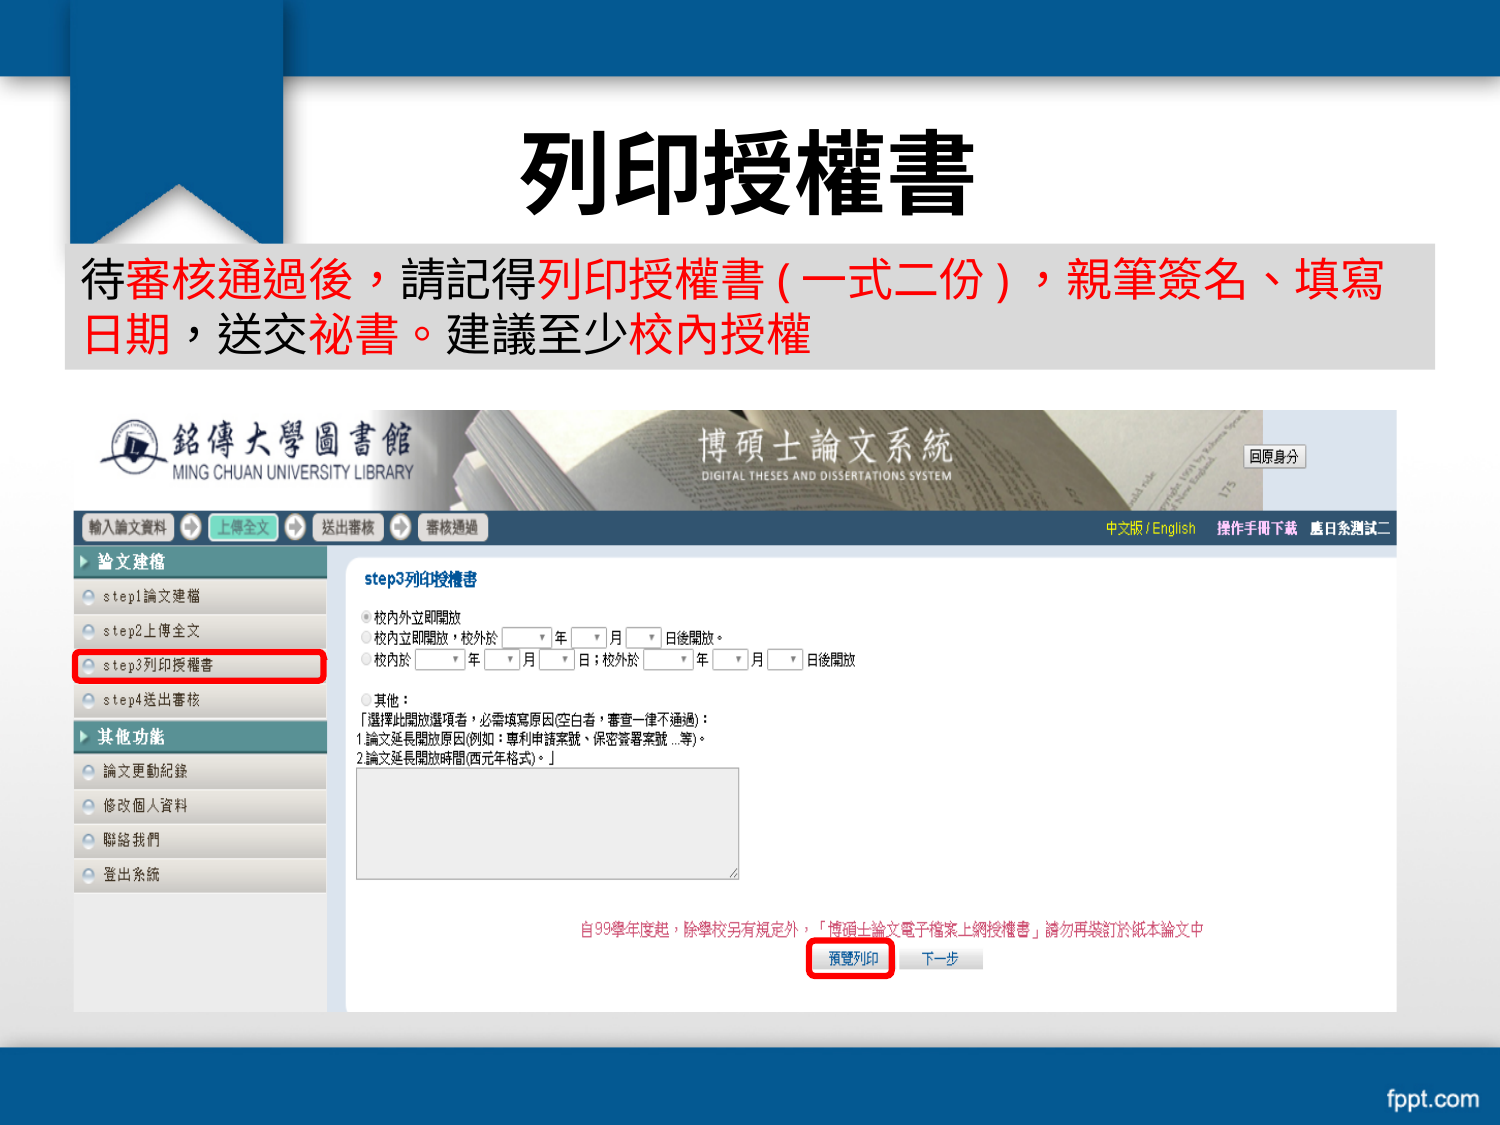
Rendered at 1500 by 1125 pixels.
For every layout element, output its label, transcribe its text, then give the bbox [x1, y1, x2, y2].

title 列印授權書 [73, 45, 1424, 234]
text_box 待審核通過後，請記得列印授權書(一式二份)，親筆簽名、填寫日期，送交祕書。建議至少校內授權 [64, 243, 1436, 370]
picture [79, 656, 320, 677]
picture [73, 410, 1397, 1012]
